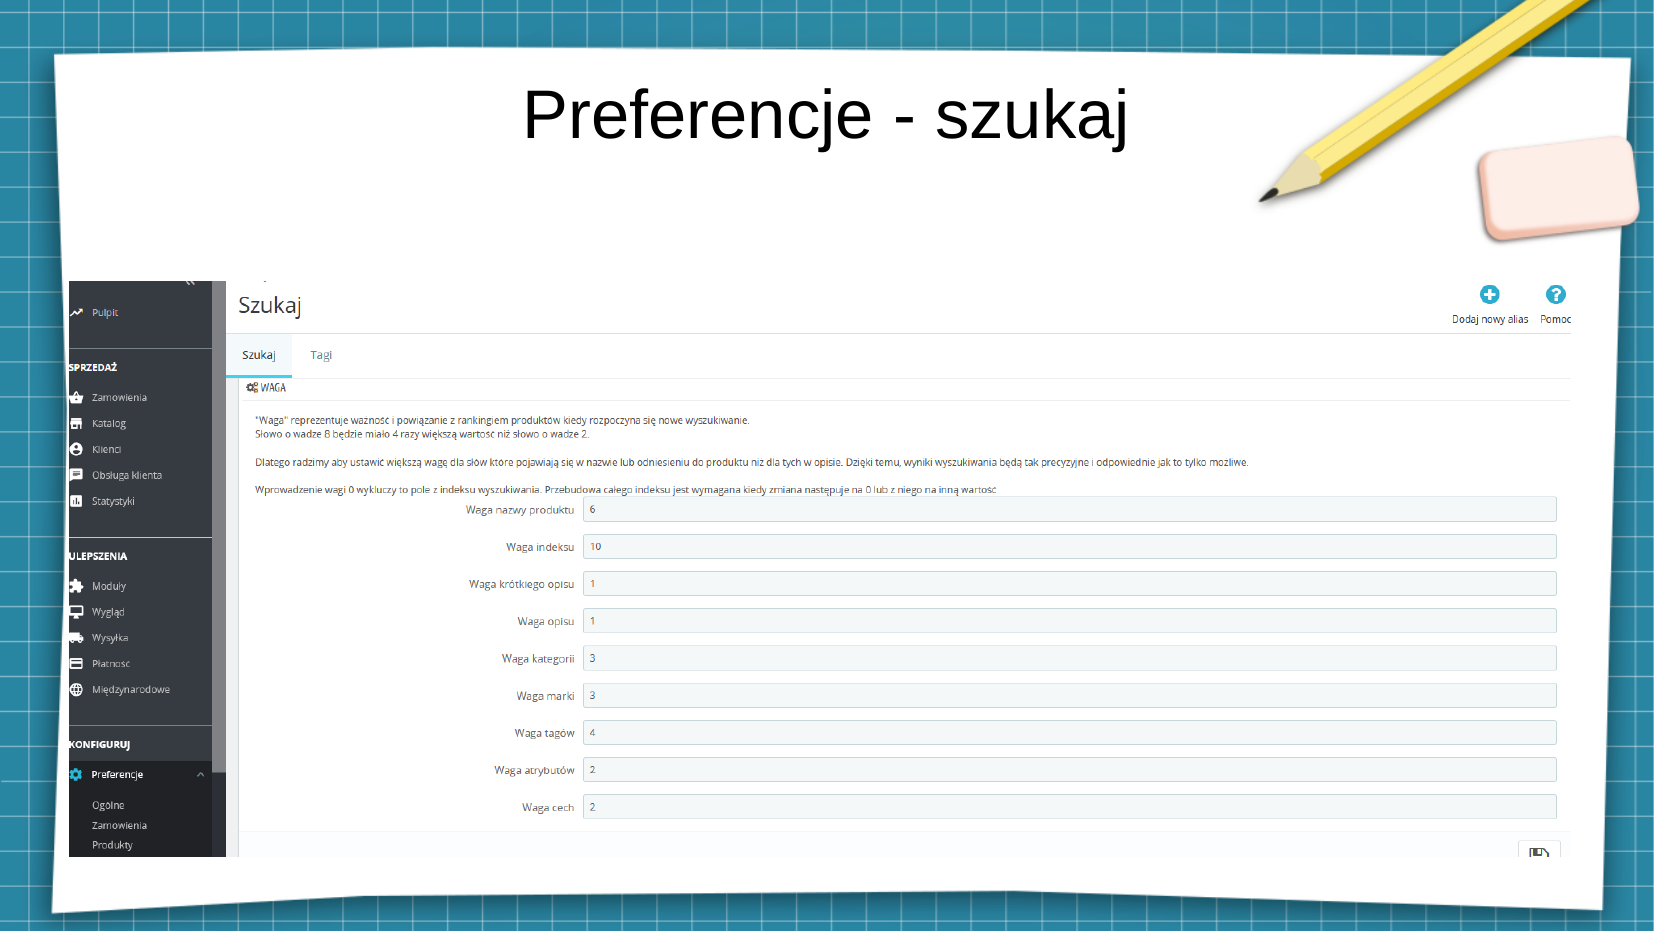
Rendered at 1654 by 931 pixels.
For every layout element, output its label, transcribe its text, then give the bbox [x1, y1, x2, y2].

picture [0, 0, 1654, 931]
title Preferencje - szukaj [82, 37, 1571, 193]
